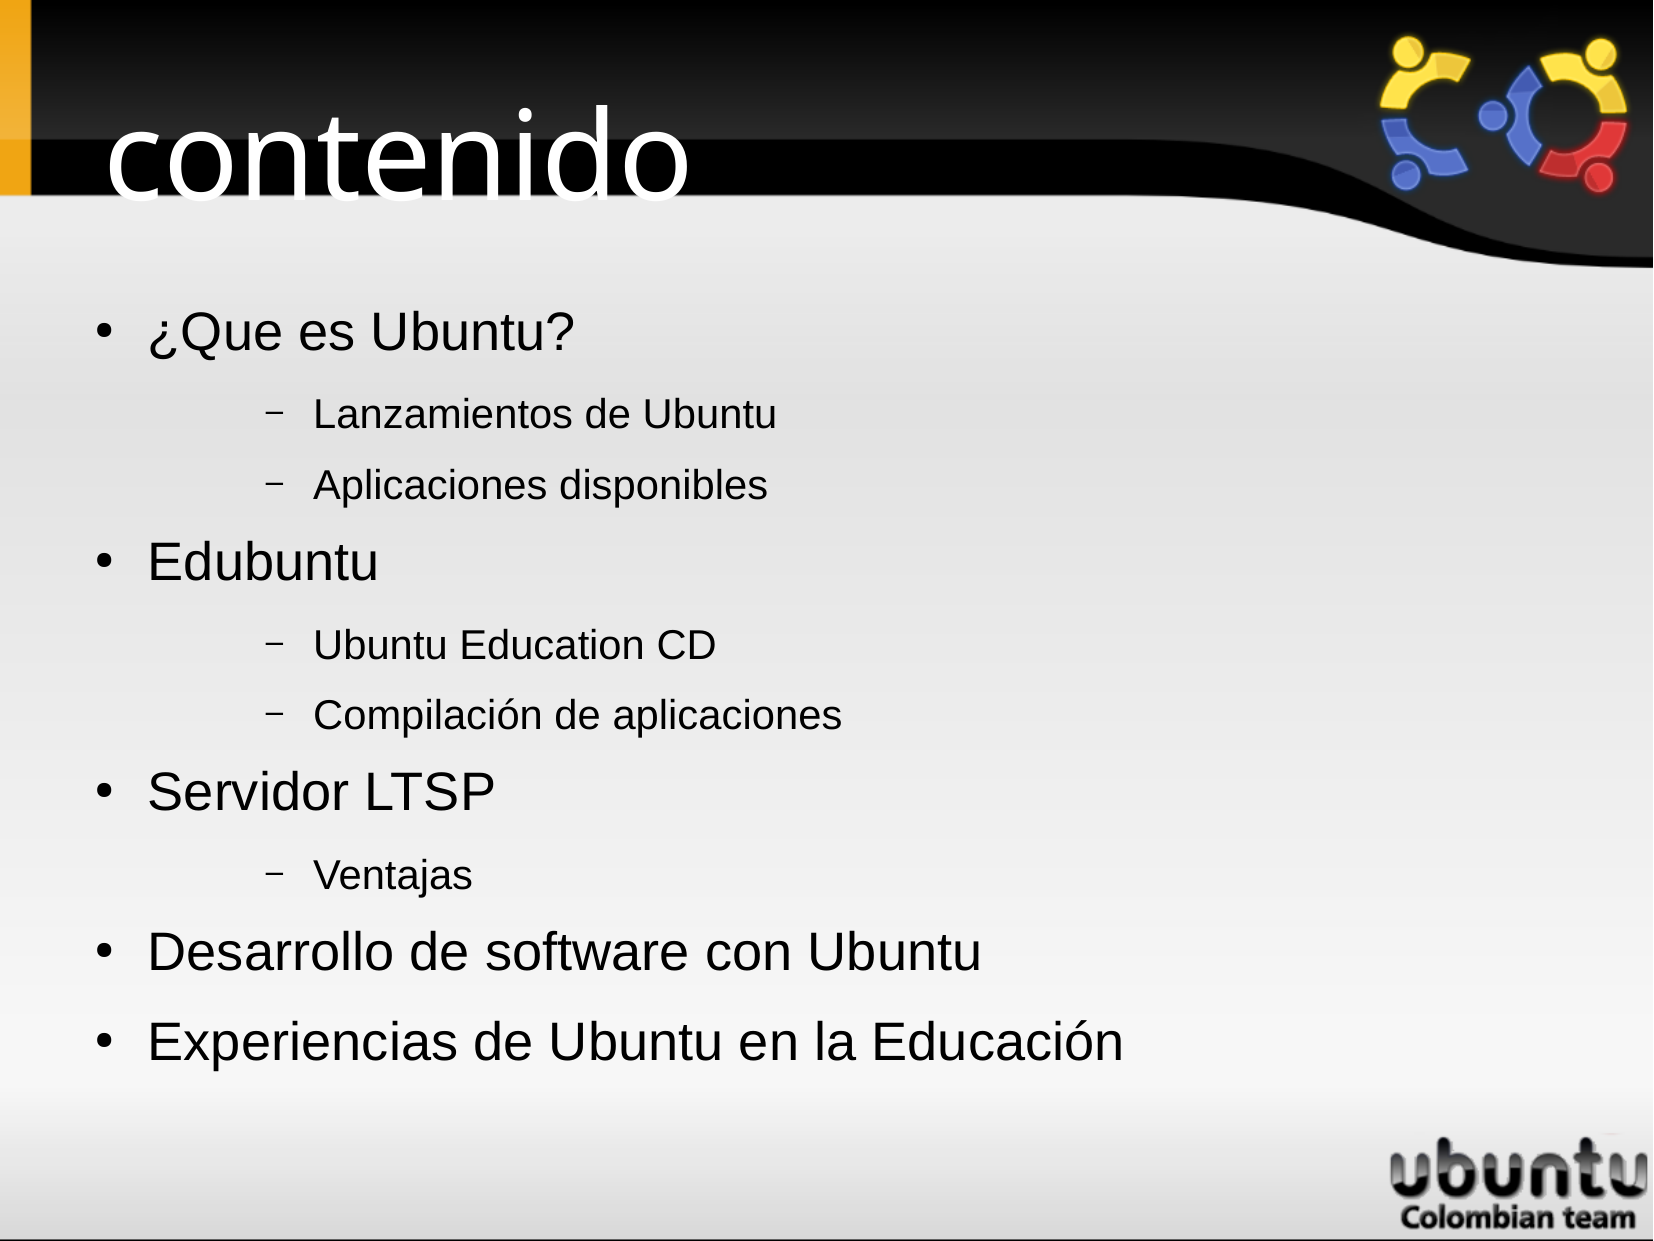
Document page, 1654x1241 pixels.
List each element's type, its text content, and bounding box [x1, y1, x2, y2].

text_box contenido [88, 59, 595, 198]
picture [0, 0, 1653, 1241]
list ¿Que es Ubuntu? Lanzamientos de Ubuntu Aplicaciones disponibles Edubuntu Ubuntu Education CD Compilación de aplicaciones Servidor LTSP Ventajas Desarrollo de software con Ubuntu Experiencias de Ubuntu en la Educación [76, 301, 1565, 1073]
